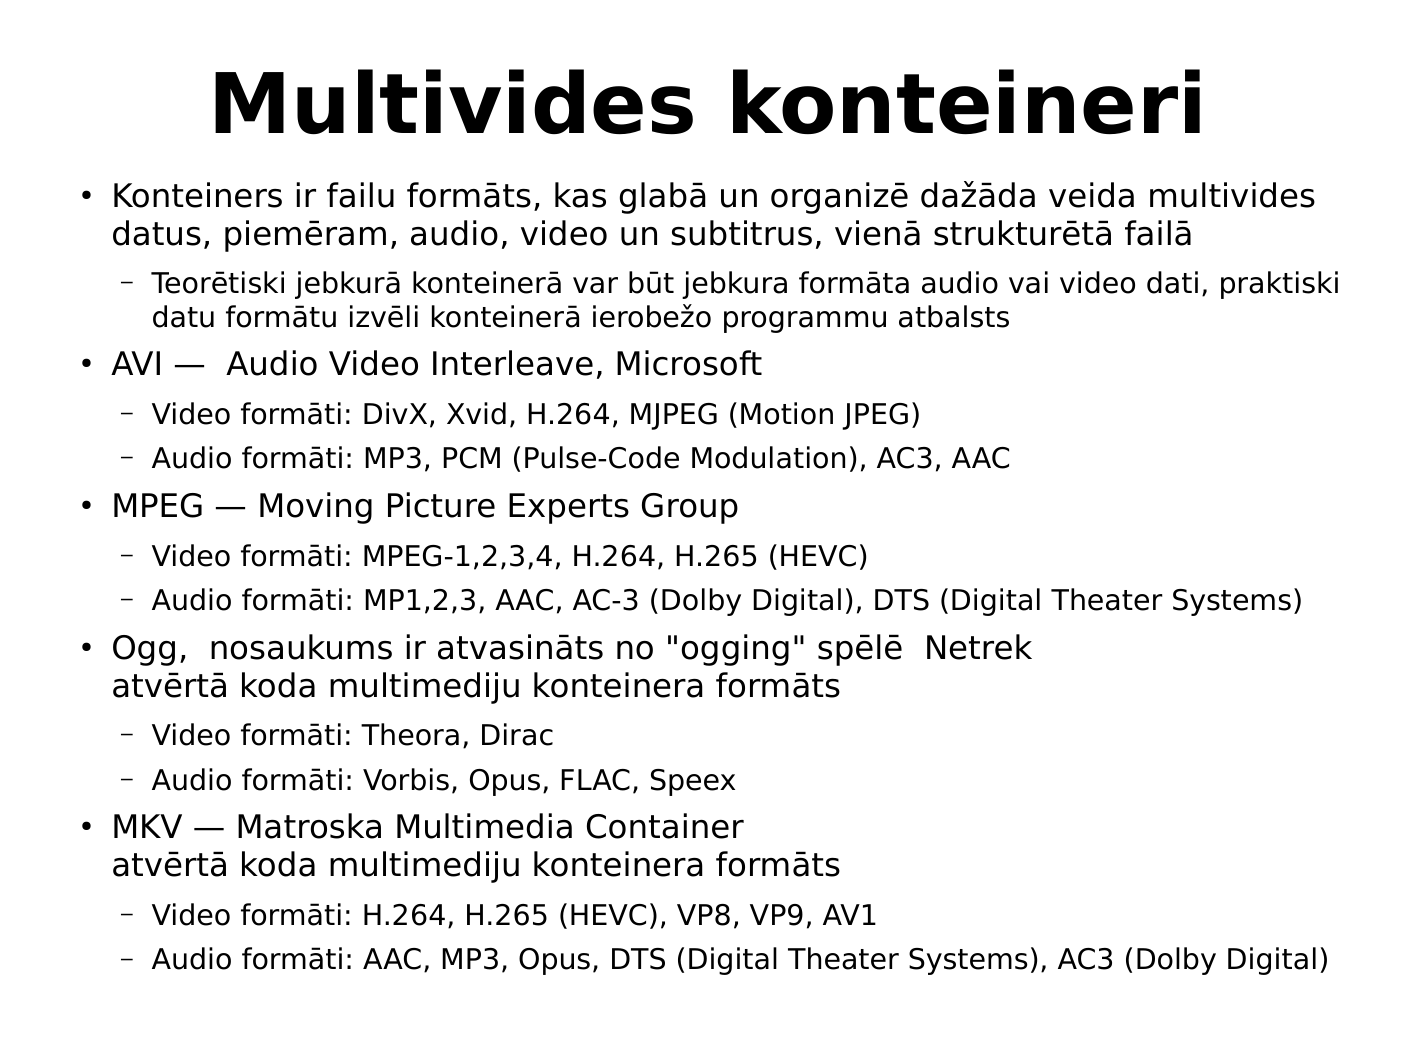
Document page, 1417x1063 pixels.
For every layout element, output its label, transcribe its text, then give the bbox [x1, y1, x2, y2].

list Konteiners ir failu formāts, kas glabā un organizē dažāda veida multivides datus, piemēram, audio, video un subtitrus, vienā strukturētā failā Teorētiski jebkurā konteinerā var būt jebkura formāta audio vai video dati, praktiski datu formātu izvēli konteinerā ierobežo programmu atbalsts AVI — Audio Video Interleave, Microsoft Video formāti: DivX, Xvid, H.264, MJPEG (Motion JPEG) Audio formāti: MP3, PCM (Pulse-Code Modulation), AC3, AAC MPEG — Moving Picture Experts Group Video formāti: MPEG-1,2,3,4, H.264, H.265 (HEVC) Audio formāti: MP1,2,3, AAC, AC-3 (Dolby Digital), DTS (Digital Theater Systems) Ogg, nosaukums ir atvasināts no "ogging" spēlē Netrek atvērtā koda multimediju konteinera formāts Video formāti: Theora, Dirac Audio formāti: Vorbis, Opus, FLAC, Speex MKV — Matroska Multimedia Container atvērtā koda multimediju konteinera formāts Video formāti: H.264, H.265 (HEVC), VP8, VP9, AV1 Audio formāti: AAC, MP3, Opus, DTS (Digital Theater Systems), AC3 (Dolby Digital) [70, 177, 1346, 1004]
title Multivides konteineri [70, 42, 1346, 168]
